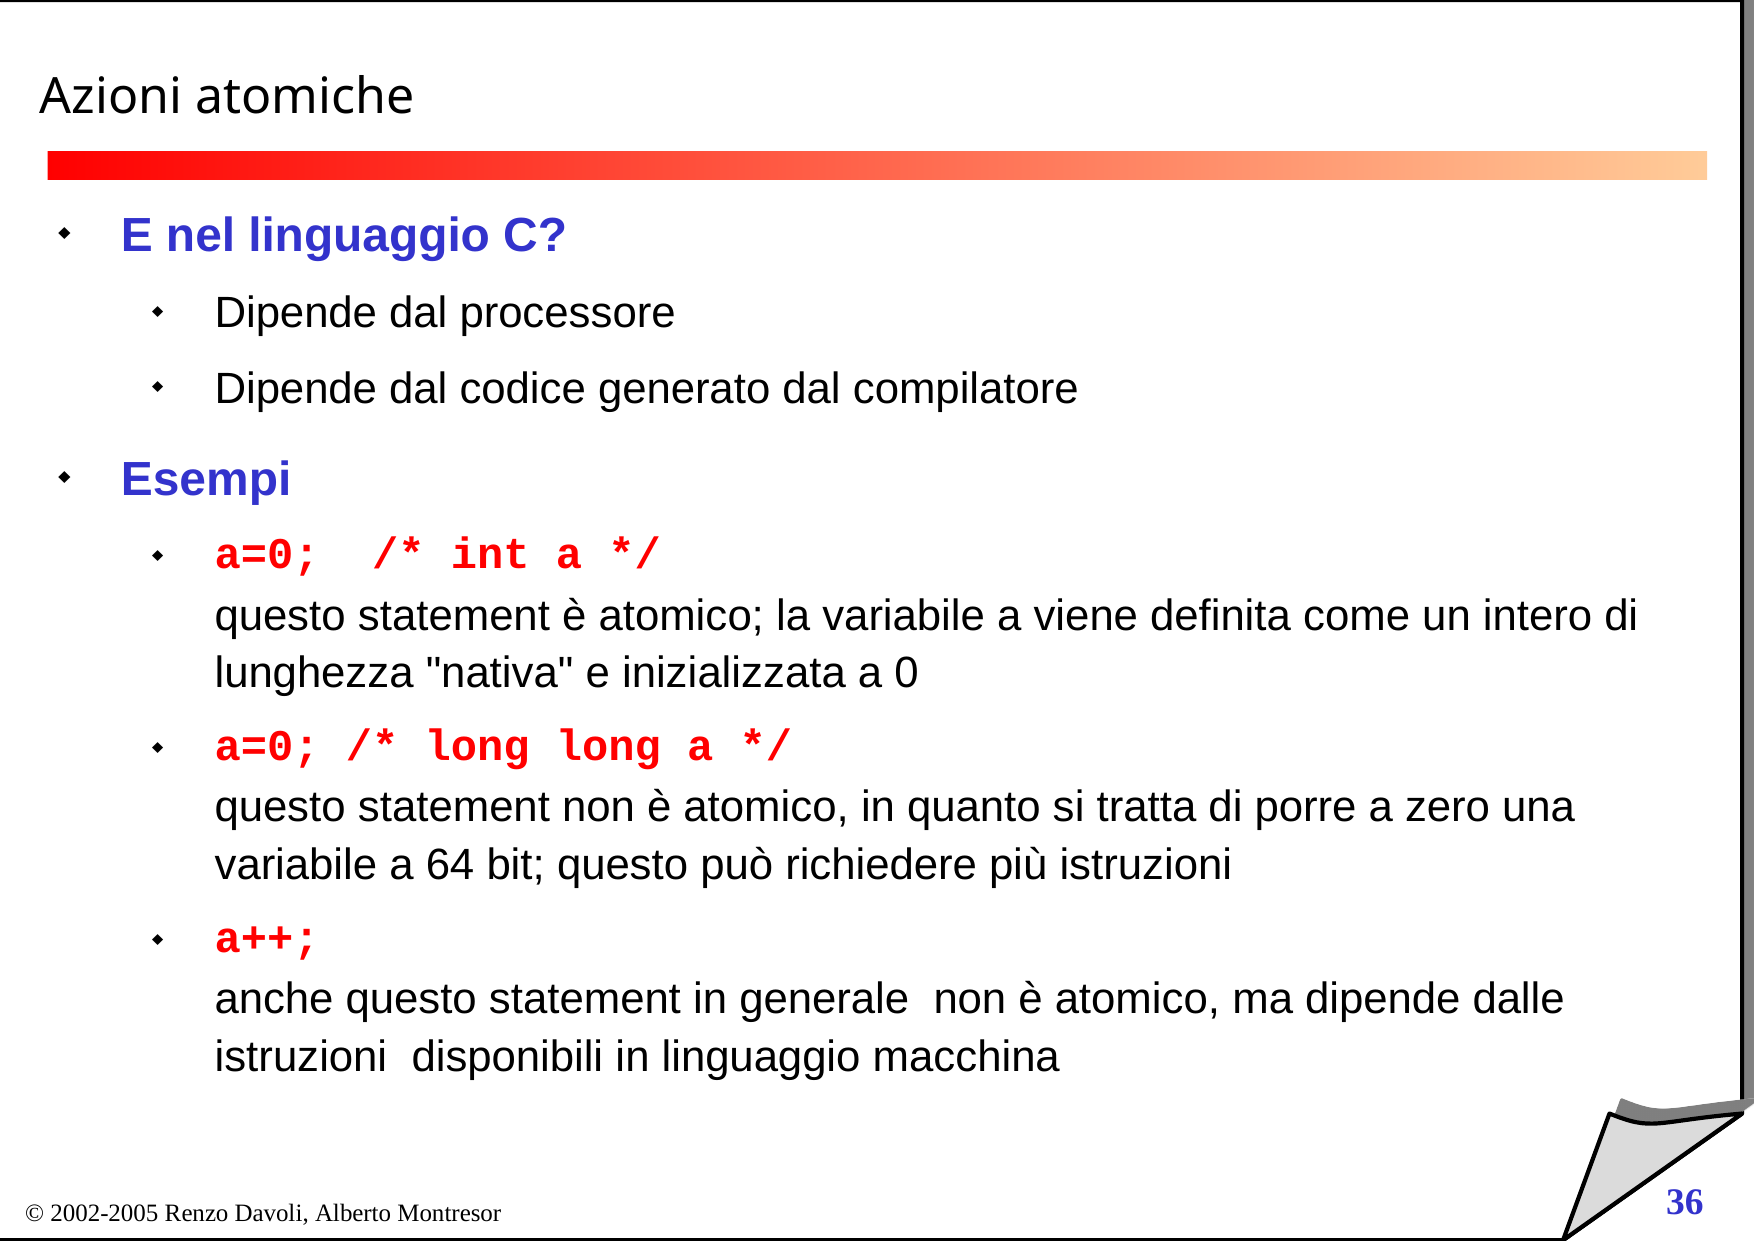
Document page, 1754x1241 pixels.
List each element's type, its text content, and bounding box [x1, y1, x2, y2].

title Azioni atomiche [39, 49, 1713, 144]
list E nel linguaggio C? Dipende dal processore Dipende dal codice generato dal compilatore Esempi a=0; /* int a */ questo statement è atomico; la variabile a viene definita come un intero di lunghezza "nativa" e inizializzata a 0 a=0; /* long long a */ questo statement non è atomico, in quanto si tratta di porre a zero una variabile a 64 bit; questo può richiedere più istruzioni a++; anche questo statement in generale non è atomico, ma dipende dalle istruzioni disponibili in linguaggio macchina [58, 206, 1696, 1190]
